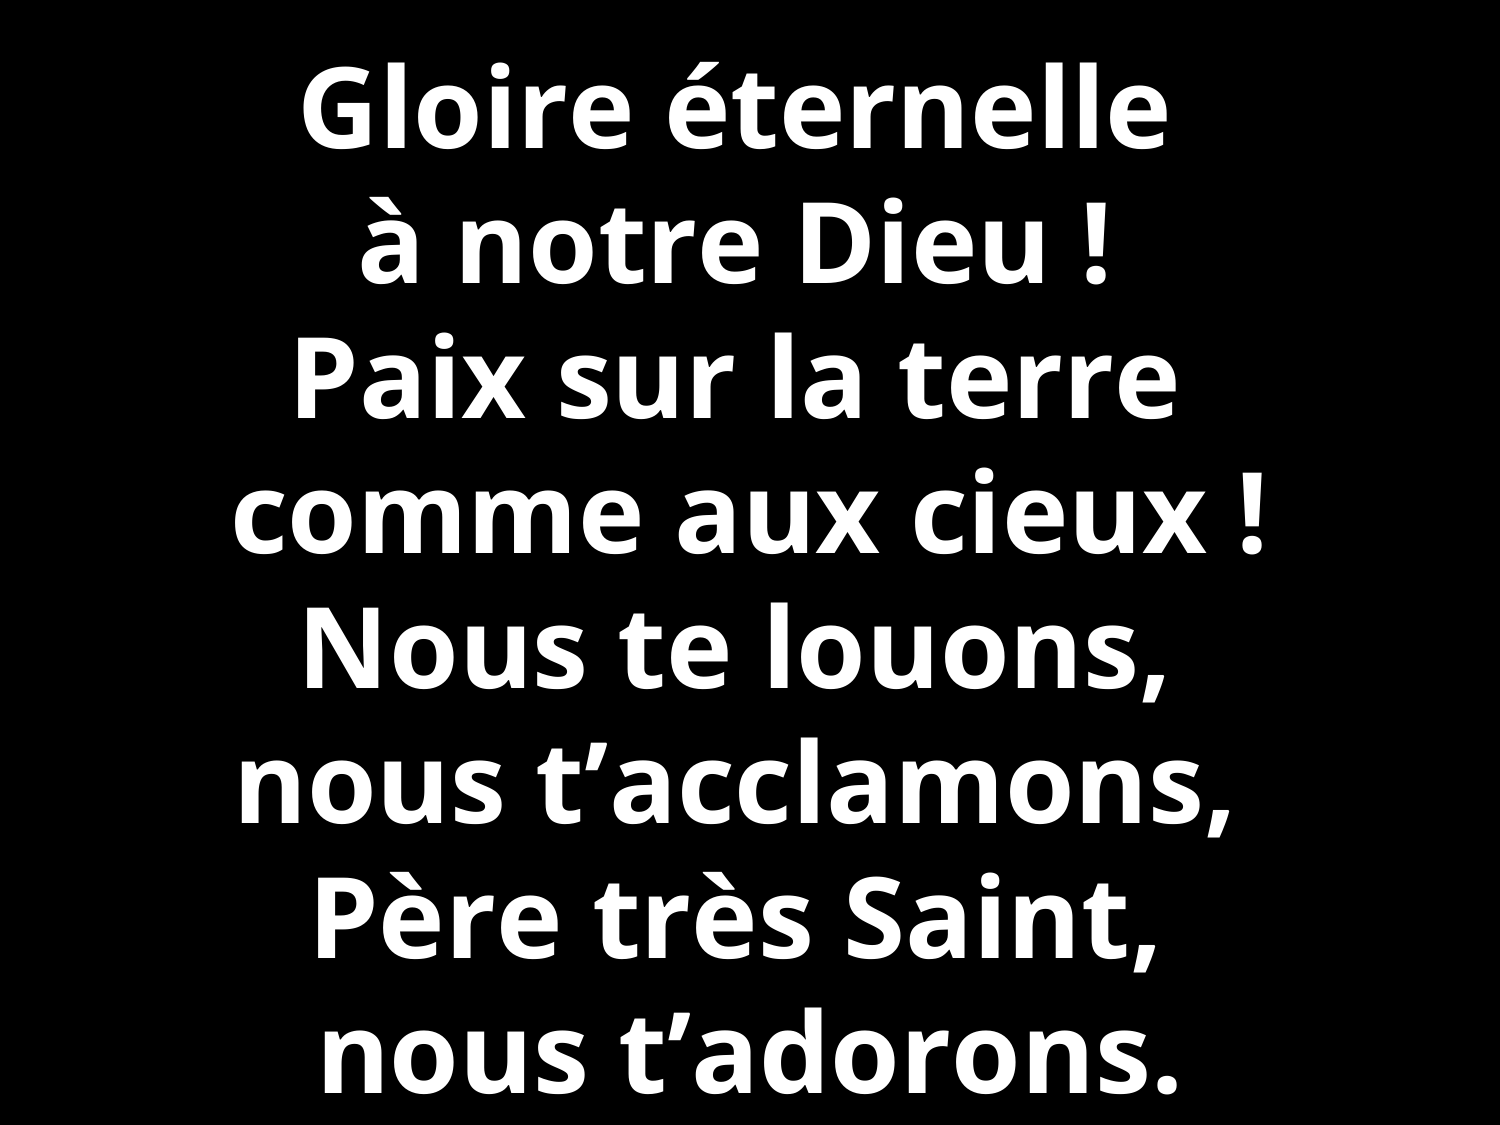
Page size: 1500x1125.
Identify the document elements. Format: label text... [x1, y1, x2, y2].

text_box Gloire éternelle à notre Dieu ! Paix sur la terre comme aux cieux ! Nous te louons, nous t’acclamons, Père très Saint, nous t’adorons. [0, 66, 1500, 591]
